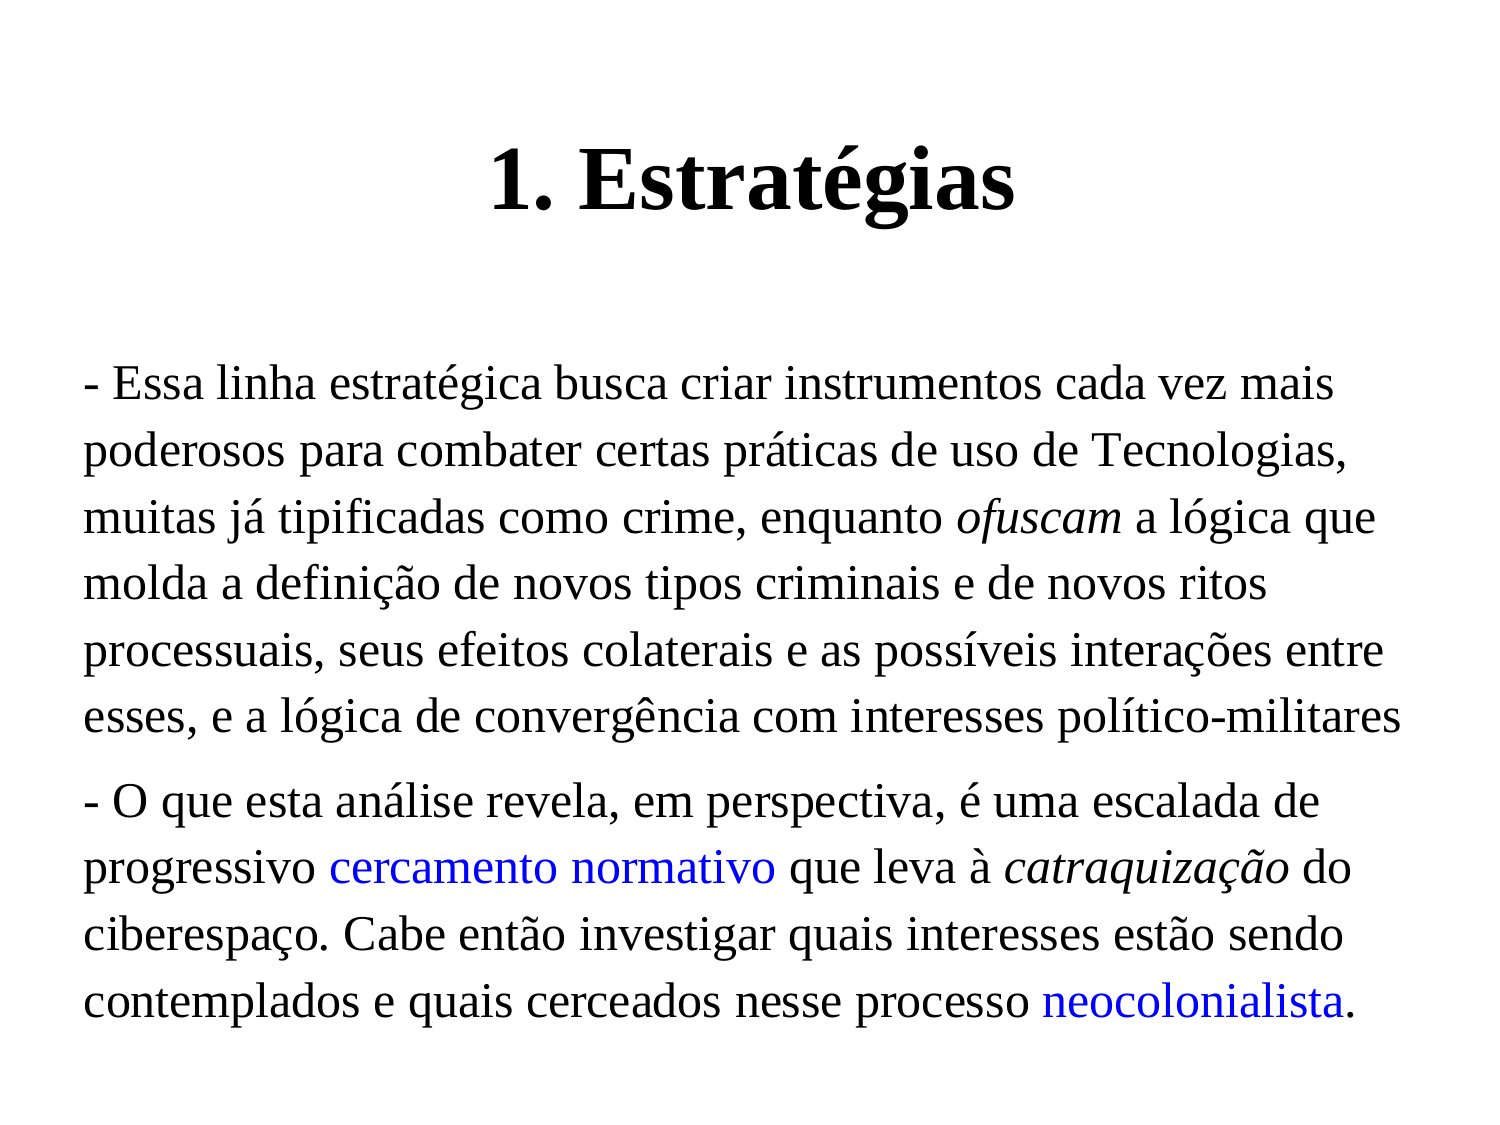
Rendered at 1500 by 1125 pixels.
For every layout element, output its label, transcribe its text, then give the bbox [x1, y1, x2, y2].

title 1. Estratégias [87, 52, 1416, 307]
text_box - Essa linha estratégica busca criar instrumentos cada vez mais poderosos para combater certas práticas de uso de Tecnologias, muitas já tipificadas como crime, enquanto ofuscam a lógica que molda a definição de novos tipos criminais e de novos ritos processuais, seus efeitos colaterais e as possíveis interações entre esses, e a lógica de convergência com interesses político-militares - O que esta análise revela, em perspectiva, é uma escalada de progressivo cercamento normativo que leva à catraquização do ciberespaço. Cabe então investigar quais interesses estão sendo contemplados e quais cerceados nesse processo neocolonialista. [68, 336, 1442, 1036]
